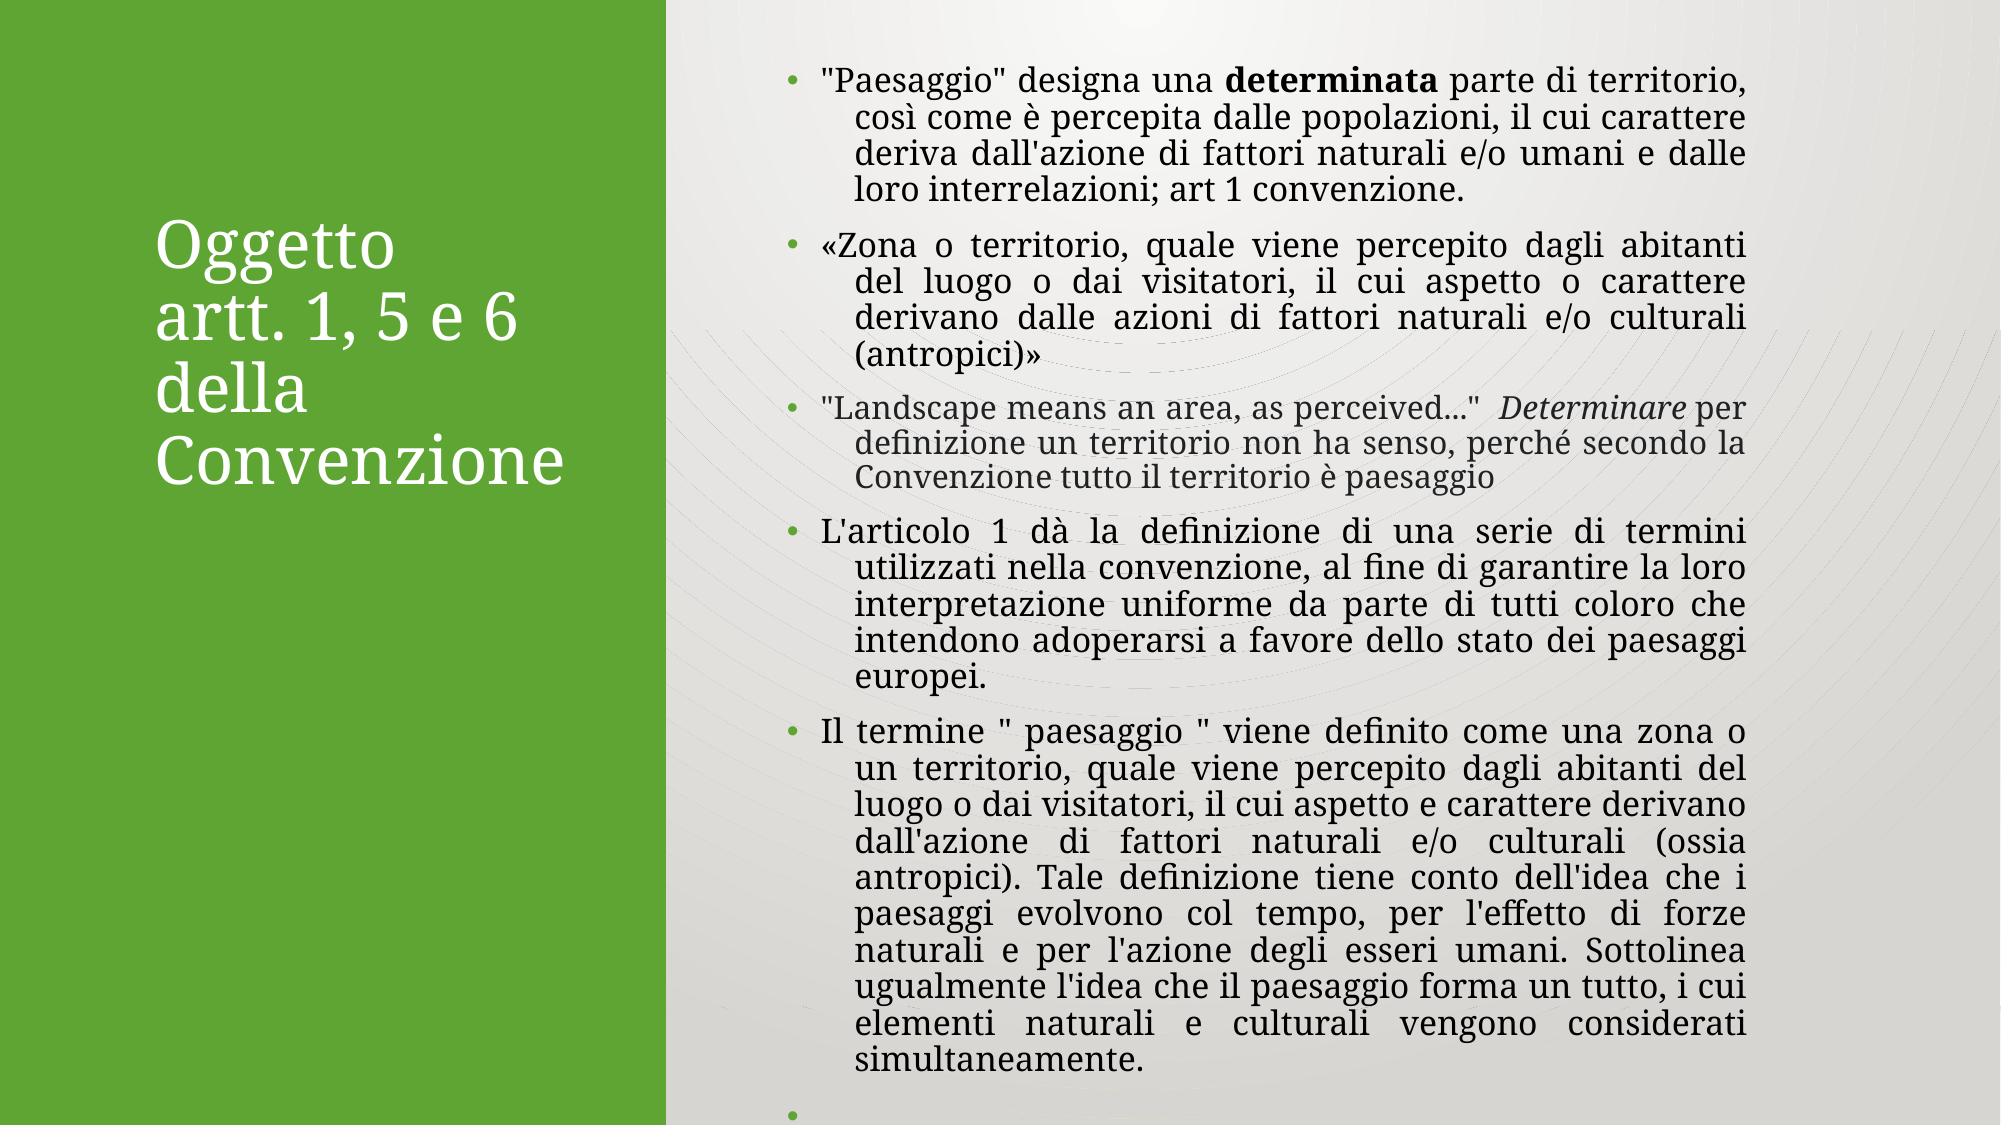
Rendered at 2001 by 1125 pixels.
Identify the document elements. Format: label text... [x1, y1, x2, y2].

list "Paesaggio" designa una determinata parte di territorio, così come è percepita dalle popolazioni, il cui carattere deriva dall'azione di fattori naturali e/o umani e dalle loro interrelazioni; art 1 convenzione. «Zona o territorio, quale viene percepito dagli abitanti del luogo o dai visitatori, il cui aspetto o carattere derivano dalle azioni di fattori naturali e/o culturali (antropici)» "Landscape means an area, as perceived..." Determinare per definizione un territorio non ha senso, perché secondo la Convenzione tutto il territorio è paesaggio L'articolo 1 dà la definizione di una serie di termini utilizzati nella convenzione, al fine di garantire la loro interpretazione uniforme da parte di tutti coloro che intendono adoperarsi a favore dello stato dei paesaggi europei. Il termine " paesaggio " viene definito come una zona o un territorio, quale viene percepito dagli abitanti del luogo o dai visitatori, il cui aspetto e carattere derivano dall'azione di fattori naturali e/o culturali (ossia antropici). Tale definizione tiene conto dell'idea che i paesaggi evolvono col tempo, per l'effetto di forze naturali e per l'azione degli esseri umani. Sottolinea ugualmente l'idea che il paesaggio forma un tutto, i cui elementi naturali e culturali vengono considerati simultaneamente. [771, 56, 1762, 1097]
text_box [0, 0, 2000, 1125]
title Oggetto artt. 1, 5 e 6 della Convenzione [139, 203, 587, 956]
